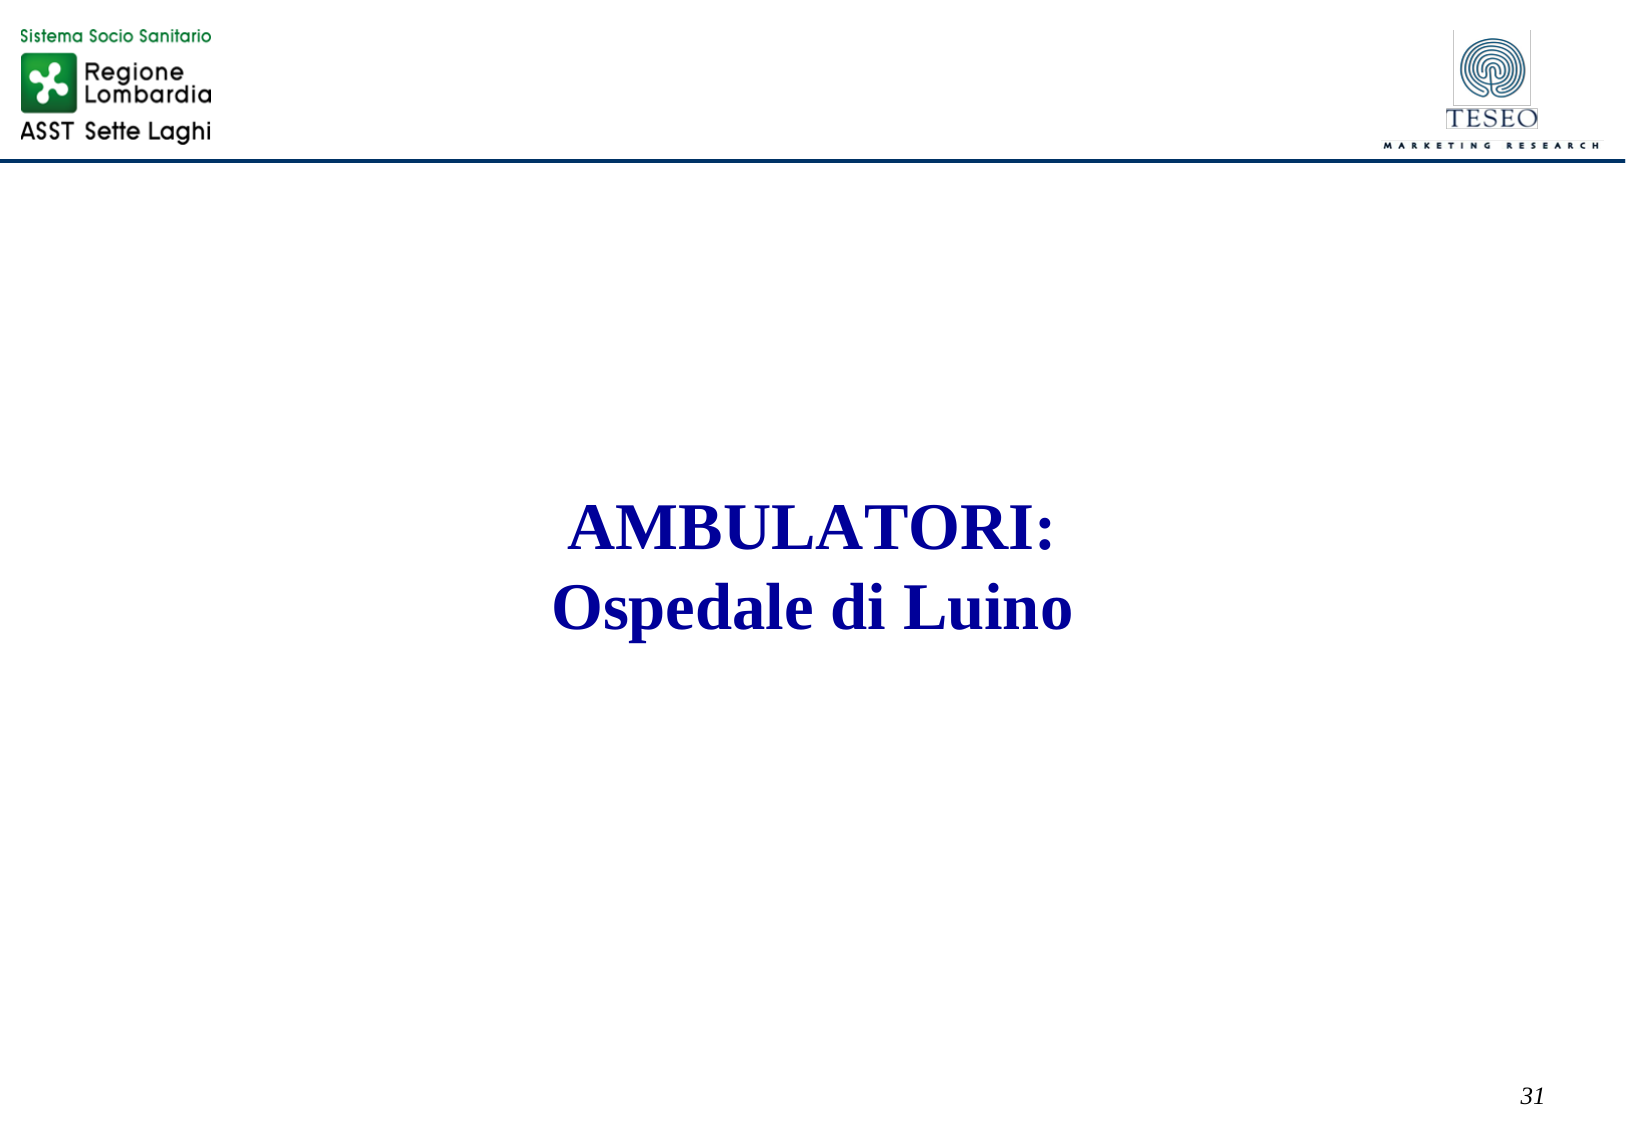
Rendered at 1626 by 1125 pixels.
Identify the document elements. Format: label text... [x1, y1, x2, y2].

picture [21, 26, 211, 148]
picture [1381, 30, 1604, 149]
text_box AMBULATORI: Ospedale di Luino [121, 469, 1504, 657]
